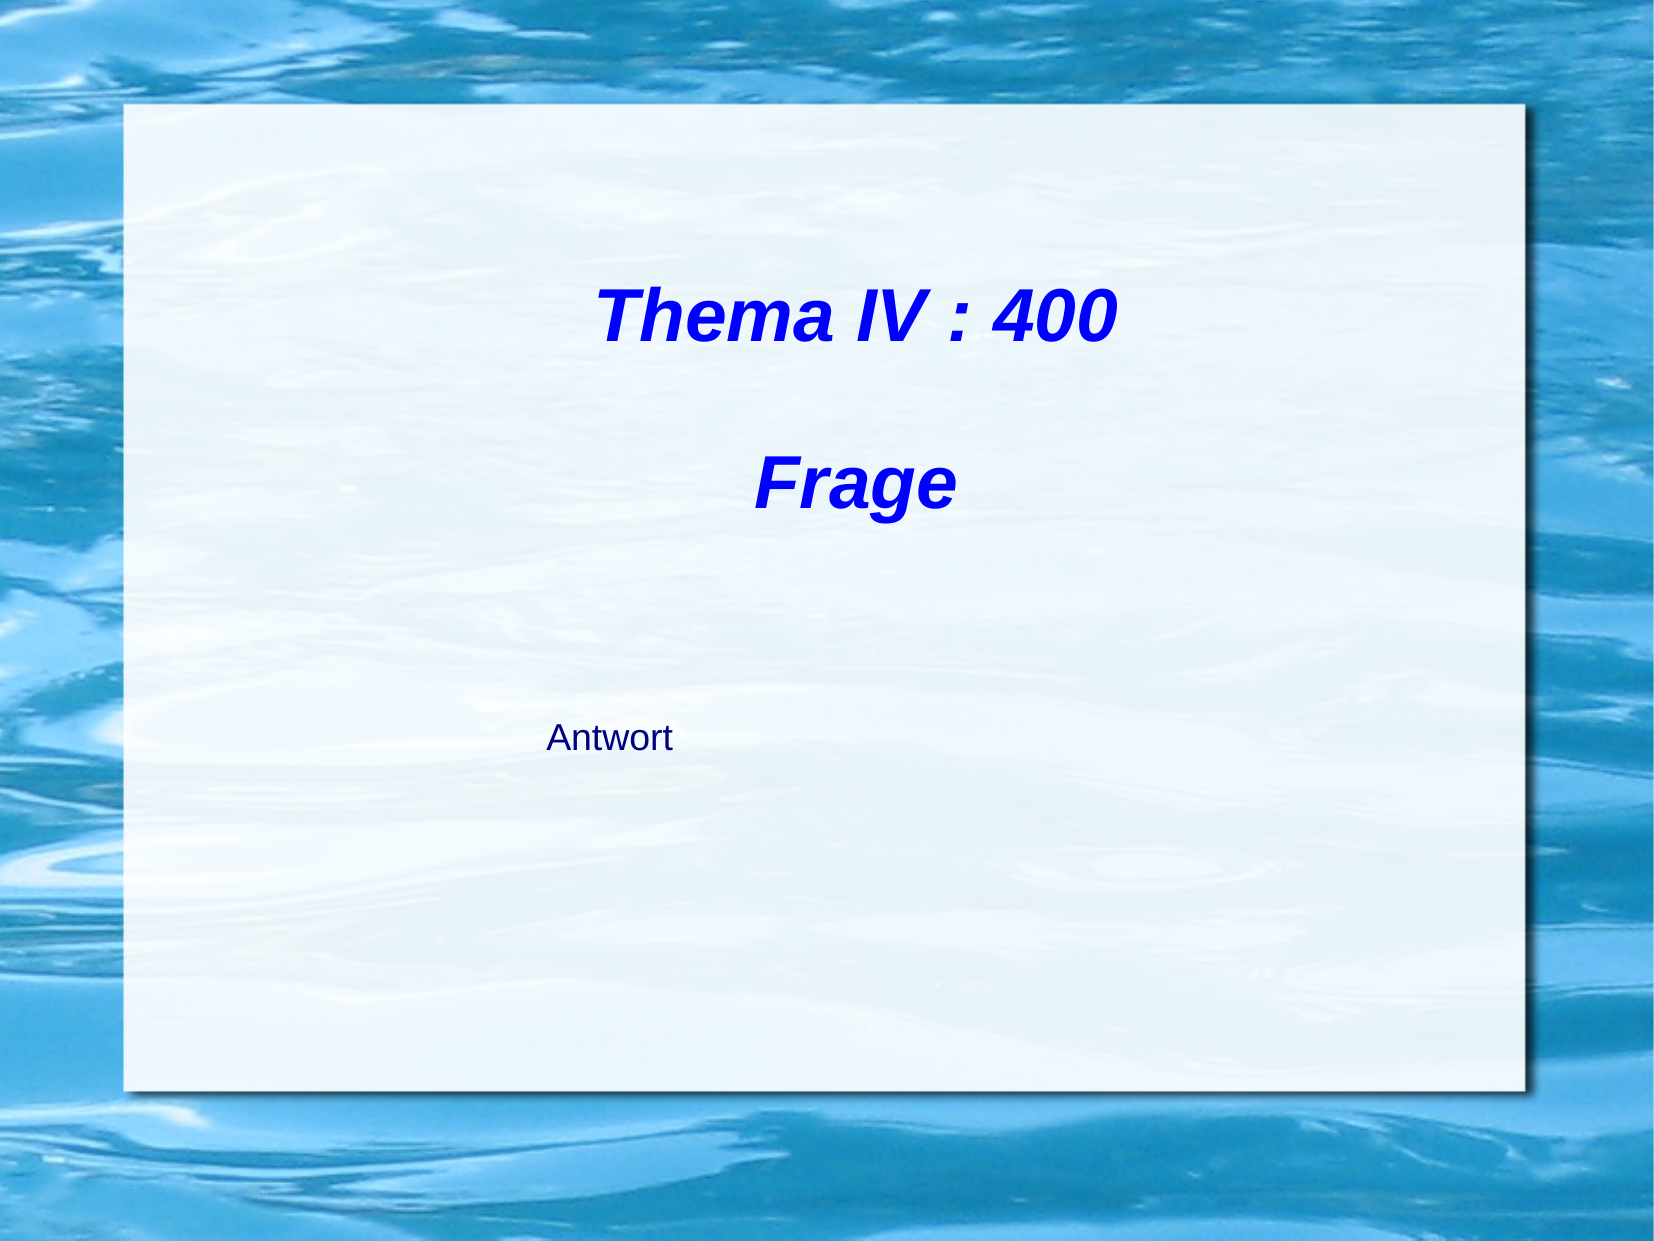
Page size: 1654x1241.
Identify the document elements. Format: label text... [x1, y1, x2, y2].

text_box Thema IV : 400 Frage [324, 265, 1388, 533]
text_box Antwort [531, 708, 945, 766]
picture [0, 0, 1654, 1241]
